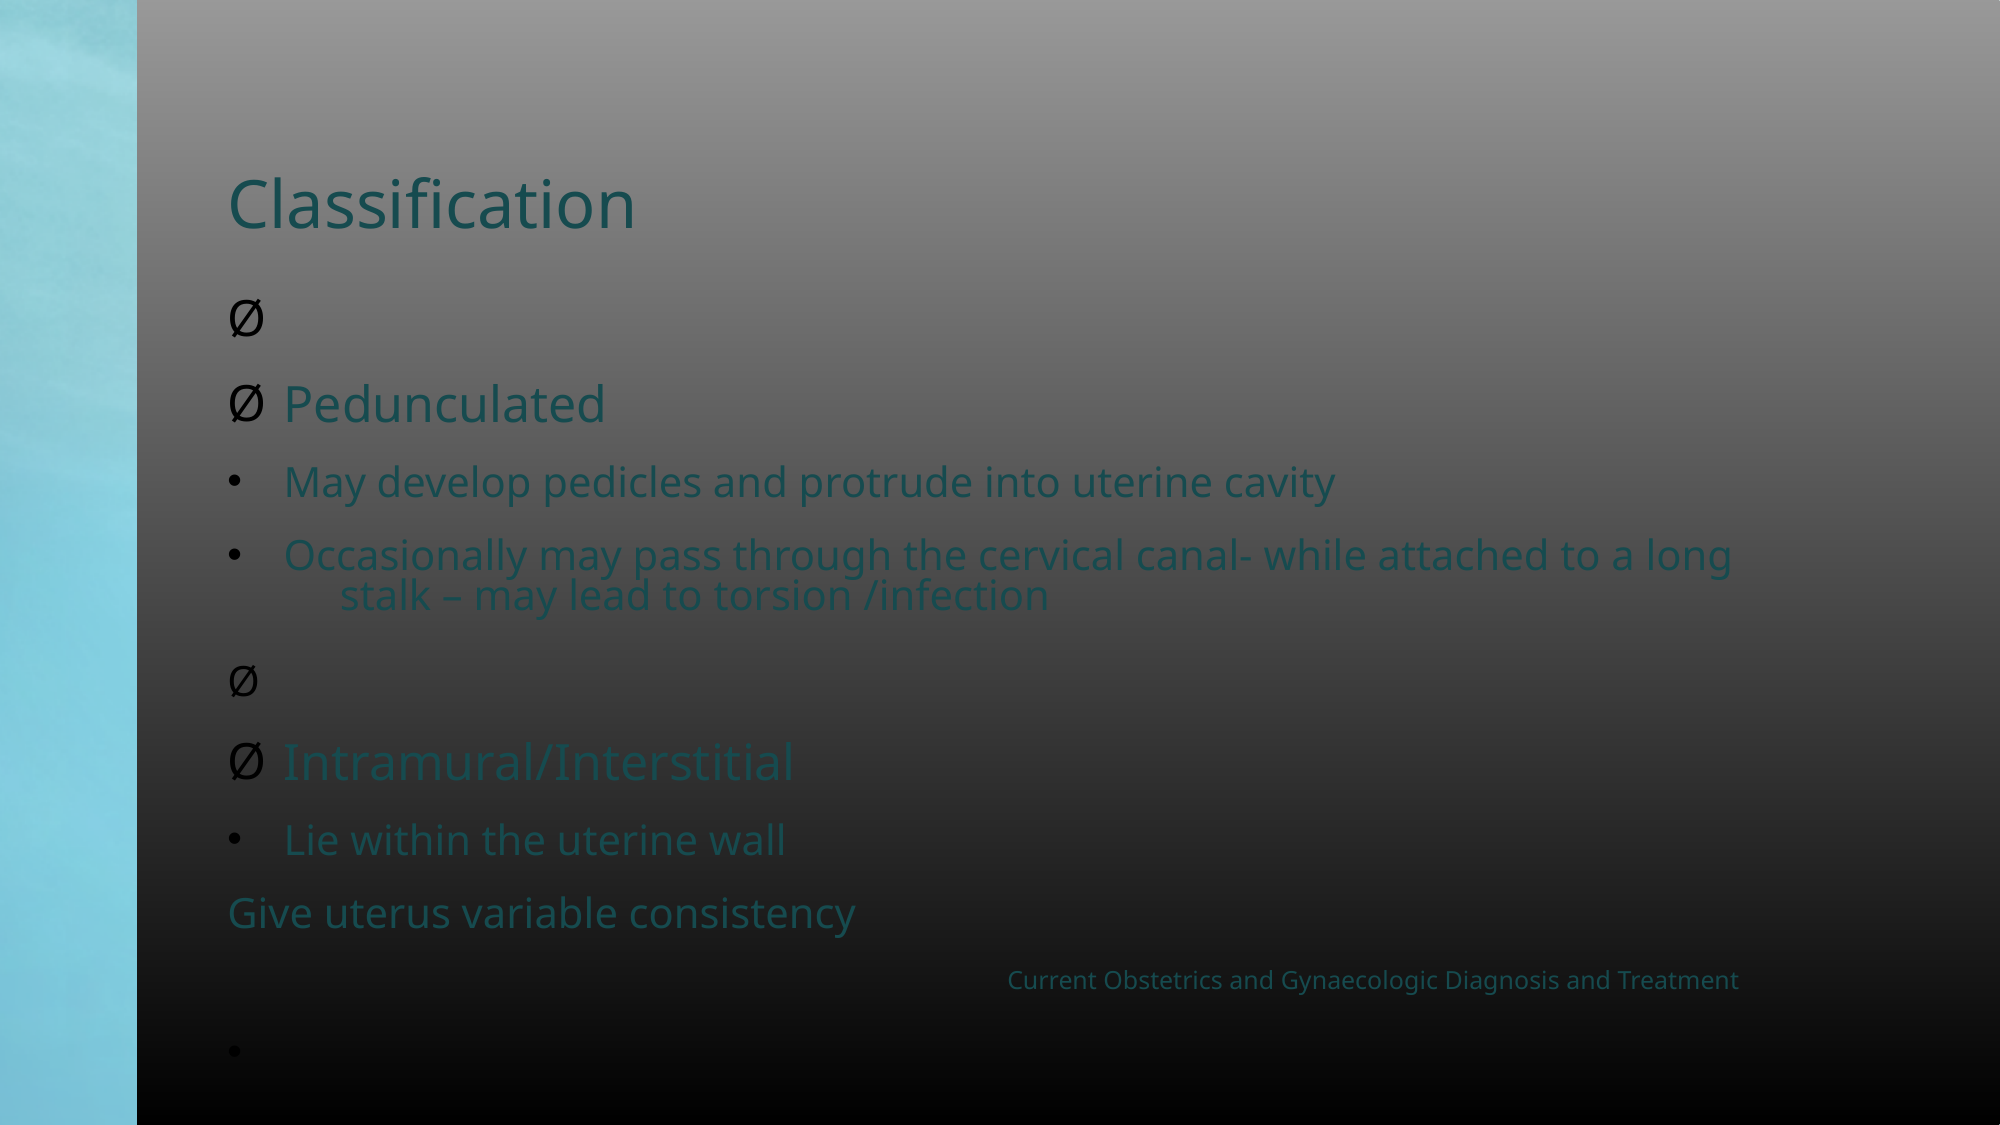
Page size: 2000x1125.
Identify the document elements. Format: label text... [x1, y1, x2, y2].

list Pedunculated May develop pedicles and protrude into uterine cavity Occasionally may pass through the cervical canal- while attached to a long stalk – may lead to torsion /infection Intramural/Interstitial Lie within the uterine wall Give uterus variable consistency Current Obstetrics and Gynaecologic Diagnosis and Treatment [212, 275, 1788, 1013]
title Classification [212, 62, 1788, 250]
